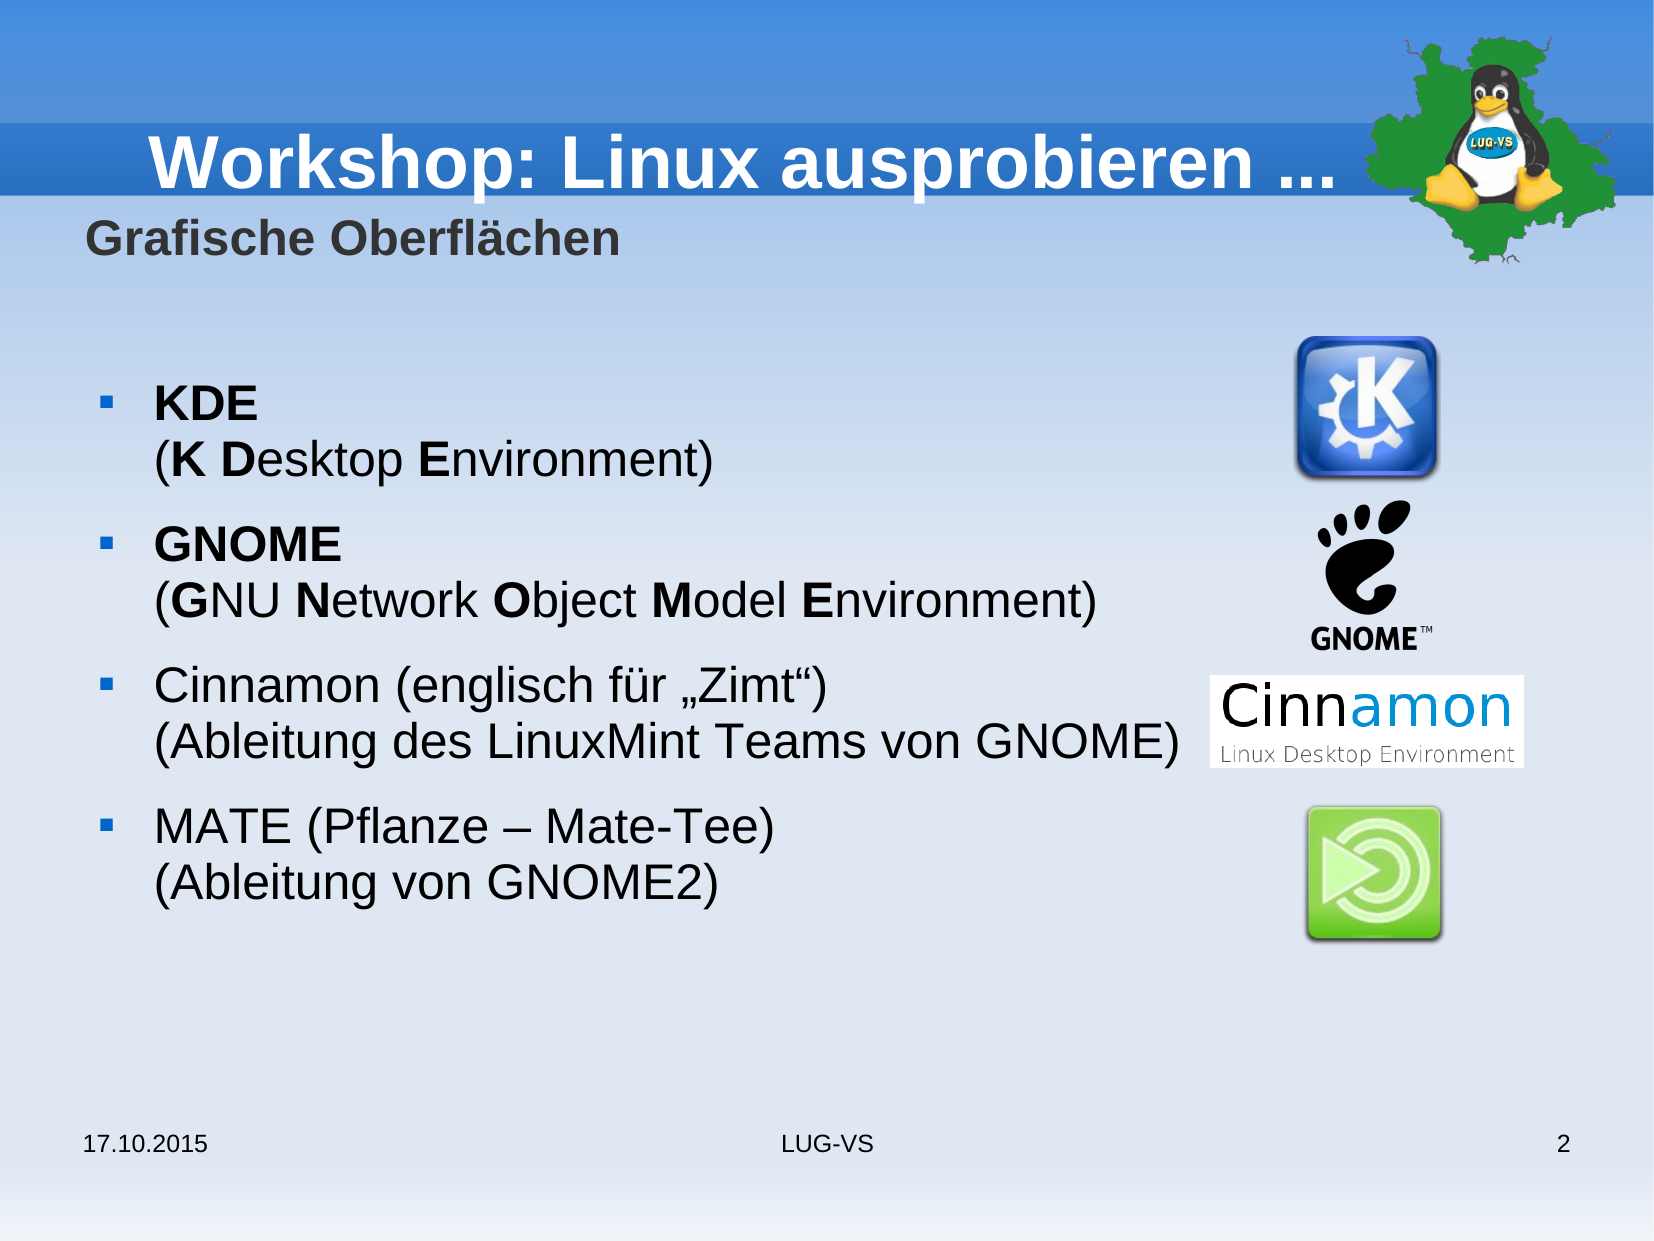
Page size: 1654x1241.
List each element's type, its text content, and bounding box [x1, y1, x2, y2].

picture [1489, 137, 1512, 149]
picture [0, 0, 1654, 1241]
list KDE (K Desktop Environment) GNOME (GNU Network Object Model Environment) Cinnamon (englisch für „Zimt“) (Ableitung des LinuxMint Teams von GNOME) MATE (Pflanze – Mate-Tee) (Ableitung von GNOME2) [82, 290, 1571, 1109]
title Workshop: Linux ausprobieren ... [0, 59, 1489, 267]
text_box Grafische Oberflächen [14, 209, 981, 267]
